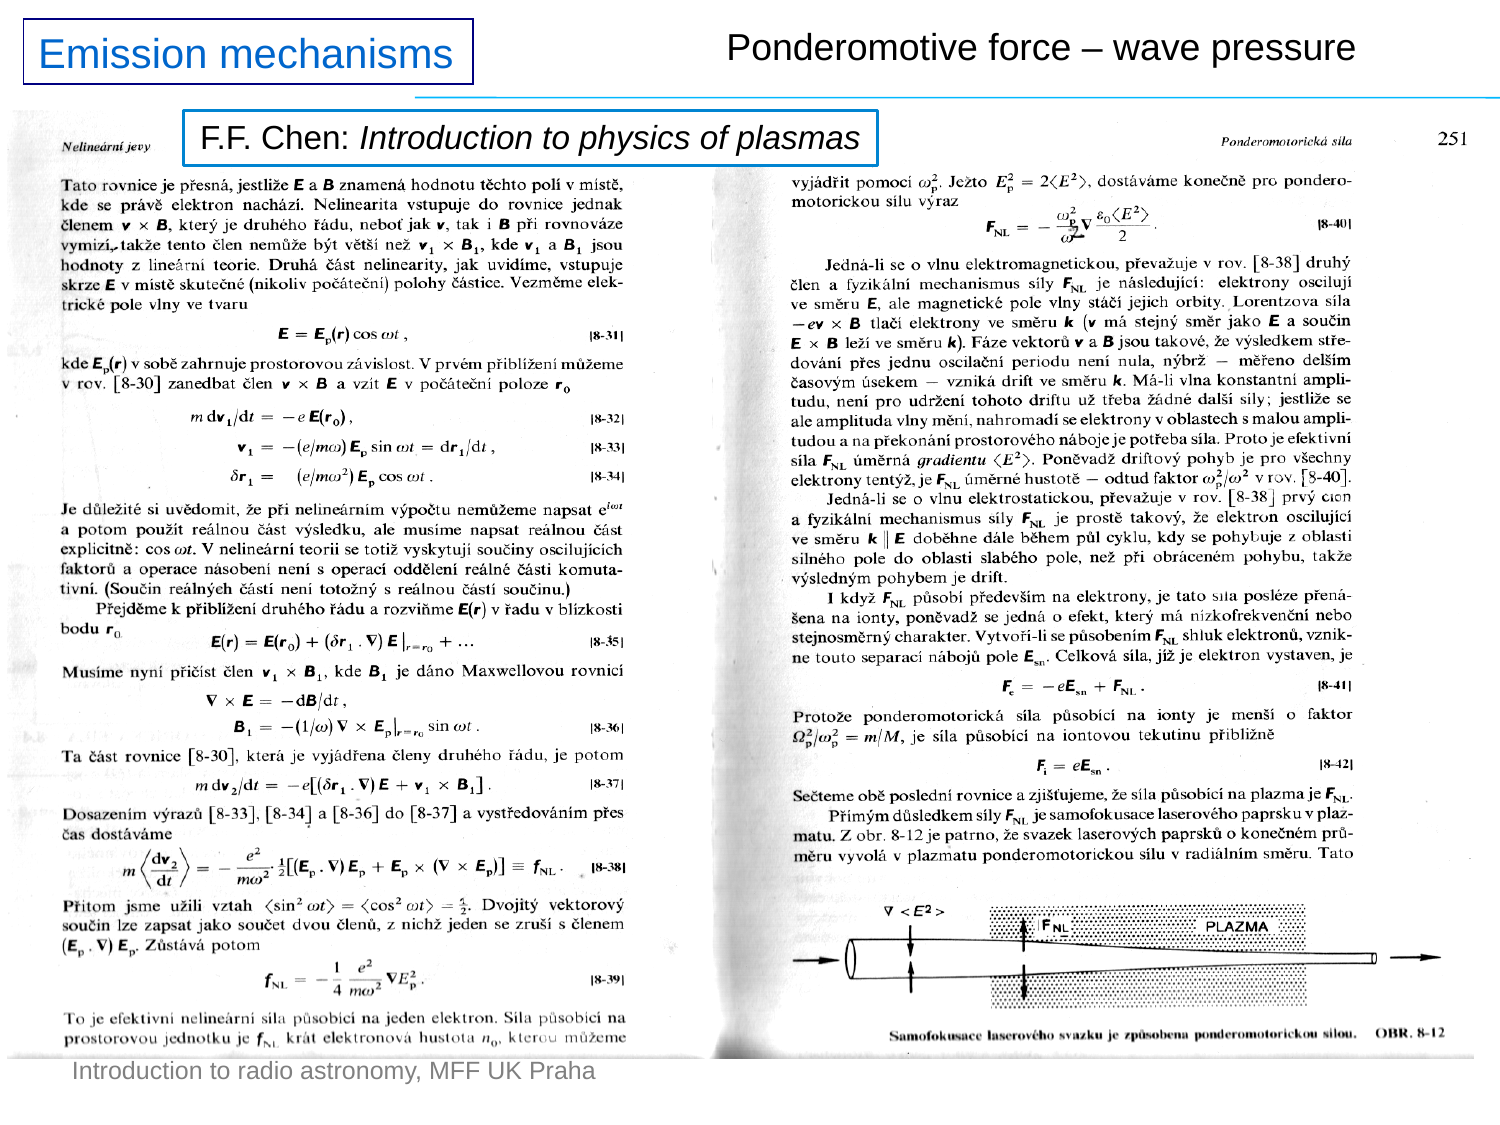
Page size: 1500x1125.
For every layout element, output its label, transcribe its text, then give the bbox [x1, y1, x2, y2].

picture [7, 110, 1474, 1060]
text_box Emission mechanisms [23, 18, 473, 85]
text_box F.F. Chen: Introduction to physics of plasmas [183, 110, 878, 166]
text_box Ponderomotive force – wave pressure [711, 18, 1372, 76]
